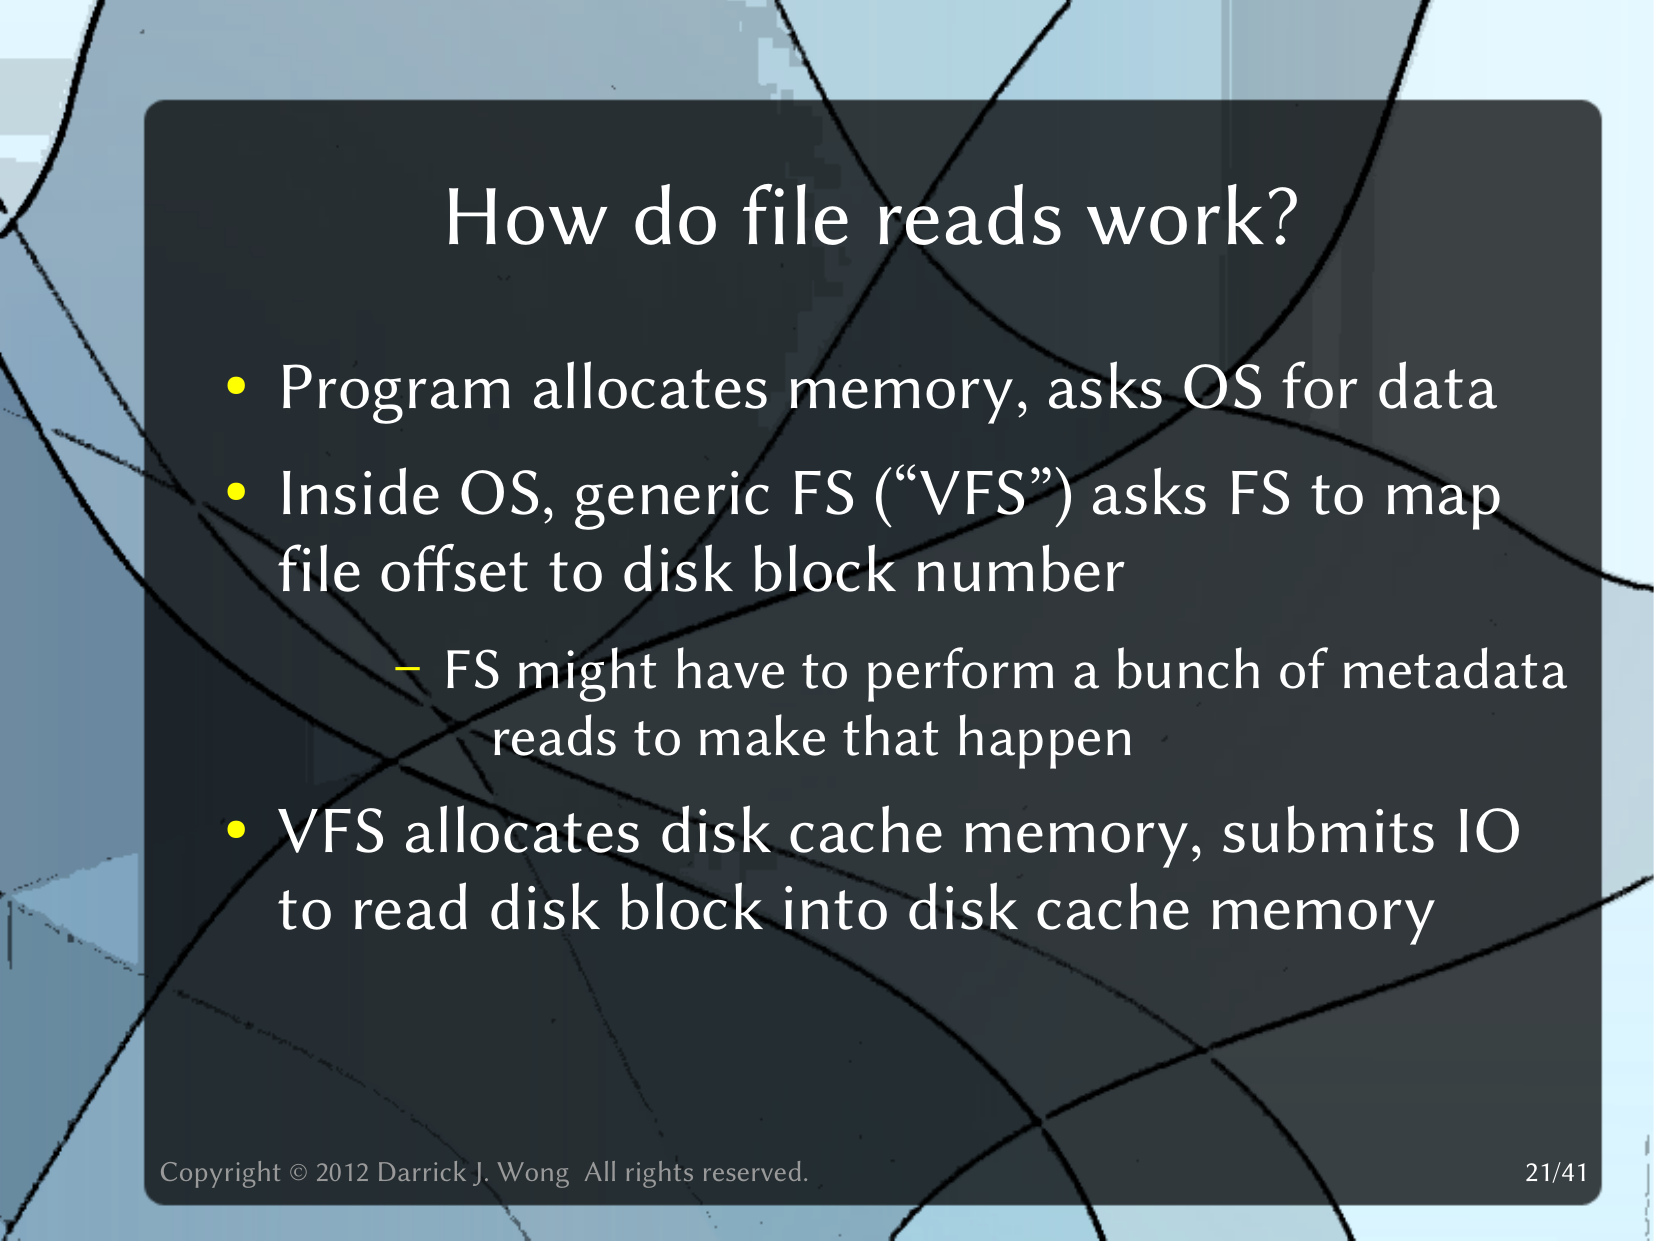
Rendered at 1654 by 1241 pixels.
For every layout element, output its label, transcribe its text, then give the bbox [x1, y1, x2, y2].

title How do file reads work? [159, 108, 1583, 325]
list Program allocates memory, asks OS for data Inside OS, generic FS (“VFS”) asks FS to map file offset to disk block number FS might have to perform a bunch of metadata reads to make that happen VFS allocates disk cache memory, submits IO to read disk block into disk cache memory [206, 349, 1571, 1069]
picture [0, 0, 1654, 1241]
